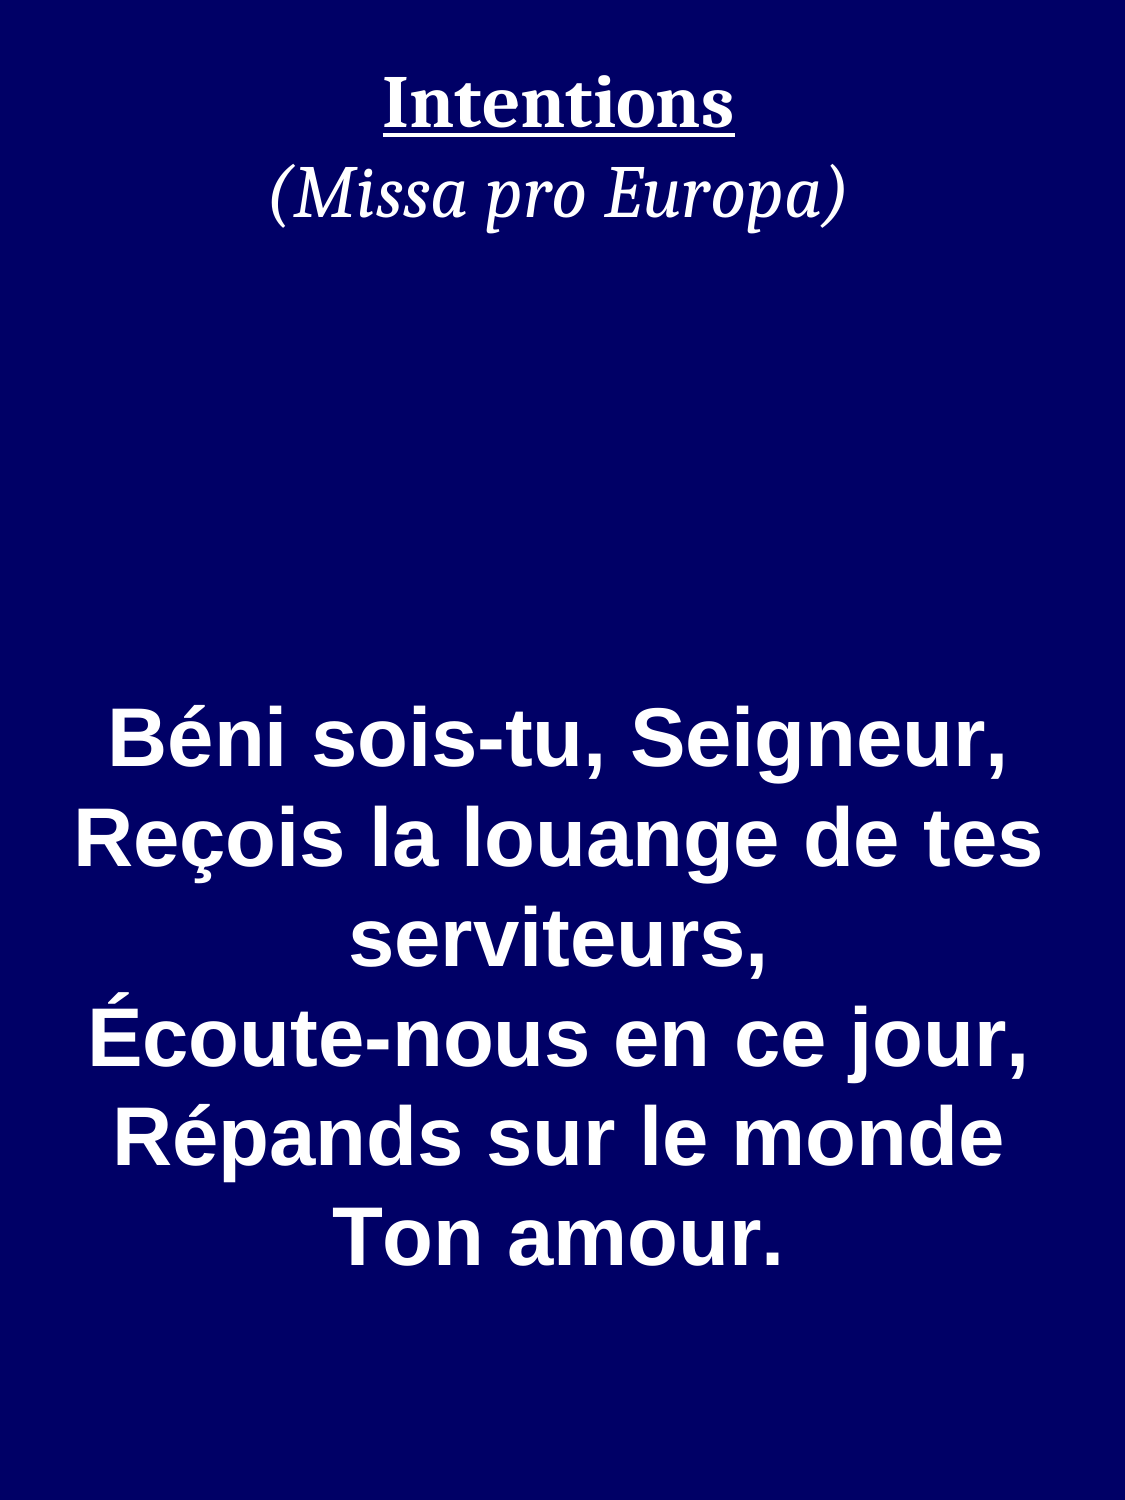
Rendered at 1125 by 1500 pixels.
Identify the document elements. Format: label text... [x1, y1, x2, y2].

text_box Intentions (Missa pro Europa) Béni sois-tu, Seigneur, Reçois la louange de tes serviteurs, Écoute-nous en ce jour, Répands sur le monde Ton amour. [0, 45, 1125, 1500]
